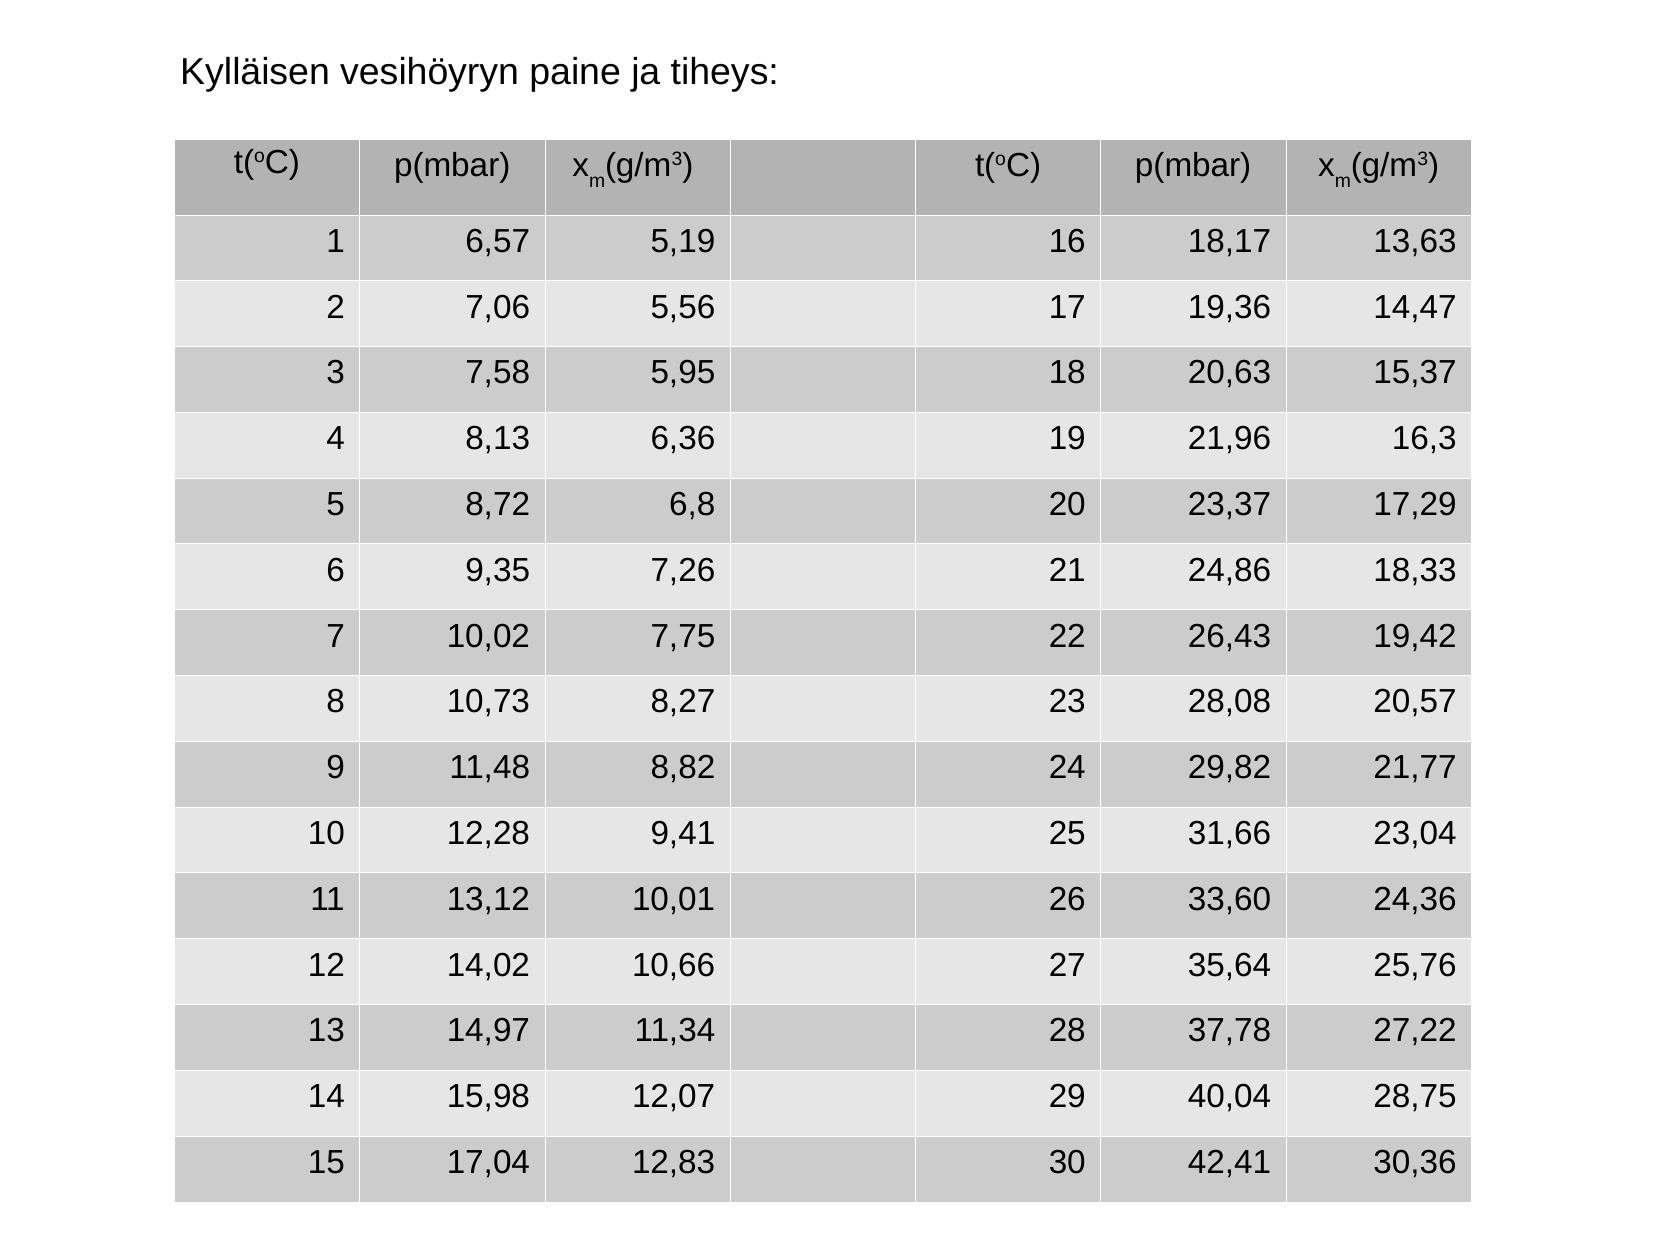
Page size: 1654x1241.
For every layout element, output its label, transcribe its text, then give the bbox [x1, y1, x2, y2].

table_cell 33,60 [1101, 873, 1286, 938]
table_cell 18,33 [1287, 544, 1471, 609]
table_cell 40,04 [1101, 1071, 1286, 1136]
table_cell 8,72 [360, 479, 545, 543]
table_cell 12,07 [546, 1071, 730, 1136]
table_cell 7,06 [360, 281, 545, 346]
table_cell 15,37 [1287, 347, 1471, 412]
table_cell 12 [175, 939, 359, 1004]
table_header [731, 140, 915, 215]
table_cell 18 [916, 347, 1100, 412]
table_cell 5,56 [546, 281, 730, 346]
table_cell 26,43 [1101, 610, 1286, 675]
table_cell 10,66 [546, 939, 730, 1004]
table_cell 9,41 [546, 808, 730, 872]
table_cell 25 [916, 808, 1100, 872]
table_cell 7,75 [546, 610, 730, 675]
table_cell [731, 1005, 915, 1070]
table_cell 1 [175, 216, 359, 280]
table_cell 11 [175, 873, 359, 938]
table_cell [731, 216, 915, 280]
table_cell 20 [916, 479, 1100, 543]
table_cell [731, 742, 915, 807]
table_cell 6,8 [546, 479, 730, 543]
table_cell 14,47 [1287, 281, 1471, 346]
table_cell 30 [916, 1137, 1100, 1202]
table_cell 28,08 [1101, 676, 1286, 741]
table_cell 26 [916, 873, 1100, 938]
table_cell [731, 347, 915, 412]
table_cell [731, 413, 915, 478]
table_cell 20,63 [1101, 347, 1286, 412]
table_cell [731, 544, 915, 609]
table_cell 21 [916, 544, 1100, 609]
table_cell 17 [916, 281, 1100, 346]
table_cell [731, 808, 915, 872]
table_cell 12,83 [546, 1137, 730, 1202]
table_header t(oC) [916, 140, 1100, 215]
table_cell 27 [916, 939, 1100, 1004]
table_cell 10,01 [546, 873, 730, 938]
table_cell 25,76 [1287, 939, 1471, 1004]
table_cell 13 [175, 1005, 359, 1070]
table_cell 3 [175, 347, 359, 412]
table_cell [731, 479, 915, 543]
table_cell 11,34 [546, 1005, 730, 1070]
table_cell 9,35 [360, 544, 545, 609]
table_cell [731, 610, 915, 675]
table_cell 10,02 [360, 610, 545, 675]
table_cell 6,36 [546, 413, 730, 478]
table_cell 5 [175, 479, 359, 543]
table_cell 23 [916, 676, 1100, 741]
table_cell 31,66 [1101, 808, 1286, 872]
table_cell 18,17 [1101, 216, 1286, 280]
table_cell 8 [175, 676, 359, 741]
table_header xm(g/m3) [1287, 140, 1471, 215]
table_cell 21,77 [1287, 742, 1471, 807]
table_cell 8,13 [360, 413, 545, 478]
table_cell 28 [916, 1005, 1100, 1070]
table_cell 28,75 [1287, 1071, 1471, 1136]
table_cell 24 [916, 742, 1100, 807]
table_cell 42,41 [1101, 1137, 1286, 1202]
text_box Kylläisen vesihöyryn paine ja tiheys: [165, 43, 794, 142]
table_cell [731, 873, 915, 938]
table_cell 21,96 [1101, 413, 1286, 478]
table_cell 35,64 [1101, 939, 1286, 1004]
table_cell 8,82 [546, 742, 730, 807]
table_cell 16 [916, 216, 1100, 280]
table_header t(oC) [175, 140, 359, 215]
table_cell 23,37 [1101, 479, 1286, 543]
table_cell 2 [175, 281, 359, 346]
table_cell 24,86 [1101, 544, 1286, 609]
table_header p(mbar) [360, 140, 545, 215]
table_cell 24,36 [1287, 873, 1471, 938]
table_cell 4 [175, 413, 359, 478]
table_cell 5,19 [546, 216, 730, 280]
table_cell 6 [175, 544, 359, 609]
table_cell 15,98 [360, 1071, 545, 1136]
table_cell 7,58 [360, 347, 545, 412]
table_cell 6,57 [360, 216, 545, 280]
table_cell 7,26 [546, 544, 730, 609]
table_header xm(g/m3) [546, 140, 730, 215]
table_cell [731, 939, 915, 1004]
table_cell 27,22 [1287, 1005, 1471, 1070]
table_cell 37,78 [1101, 1005, 1286, 1070]
table_cell 29,82 [1101, 742, 1286, 807]
table_cell 16,3 [1287, 413, 1471, 478]
table_cell 19,42 [1287, 610, 1471, 675]
table_cell 30,36 [1287, 1137, 1471, 1202]
table_cell 14,02 [360, 939, 545, 1004]
table_cell 15 [175, 1137, 359, 1202]
table_cell [731, 1137, 915, 1202]
table_cell 19,36 [1101, 281, 1286, 346]
table_cell 20,57 [1287, 676, 1471, 741]
table_cell 23,04 [1287, 808, 1471, 872]
table_cell 5,95 [546, 347, 730, 412]
table_cell [731, 1071, 915, 1136]
table_cell 11,48 [360, 742, 545, 807]
table_cell [731, 281, 915, 346]
table_cell 8,27 [546, 676, 730, 741]
table_cell 13,63 [1287, 216, 1471, 280]
table_cell [731, 676, 915, 741]
table_cell 9 [175, 742, 359, 807]
table_cell 19 [916, 413, 1100, 478]
table_cell 14,97 [360, 1005, 545, 1070]
table_cell 17,29 [1287, 479, 1471, 543]
table_cell 29 [916, 1071, 1100, 1136]
table_cell 10,73 [360, 676, 545, 741]
table_cell 12,28 [360, 808, 545, 872]
table_cell 7 [175, 610, 359, 675]
table_cell 10 [175, 808, 359, 872]
table_cell 14 [175, 1071, 359, 1136]
table_cell 17,04 [360, 1137, 545, 1202]
table_cell 13,12 [360, 873, 545, 938]
table_cell 22 [916, 610, 1100, 675]
table_header p(mbar) [1101, 140, 1286, 215]
